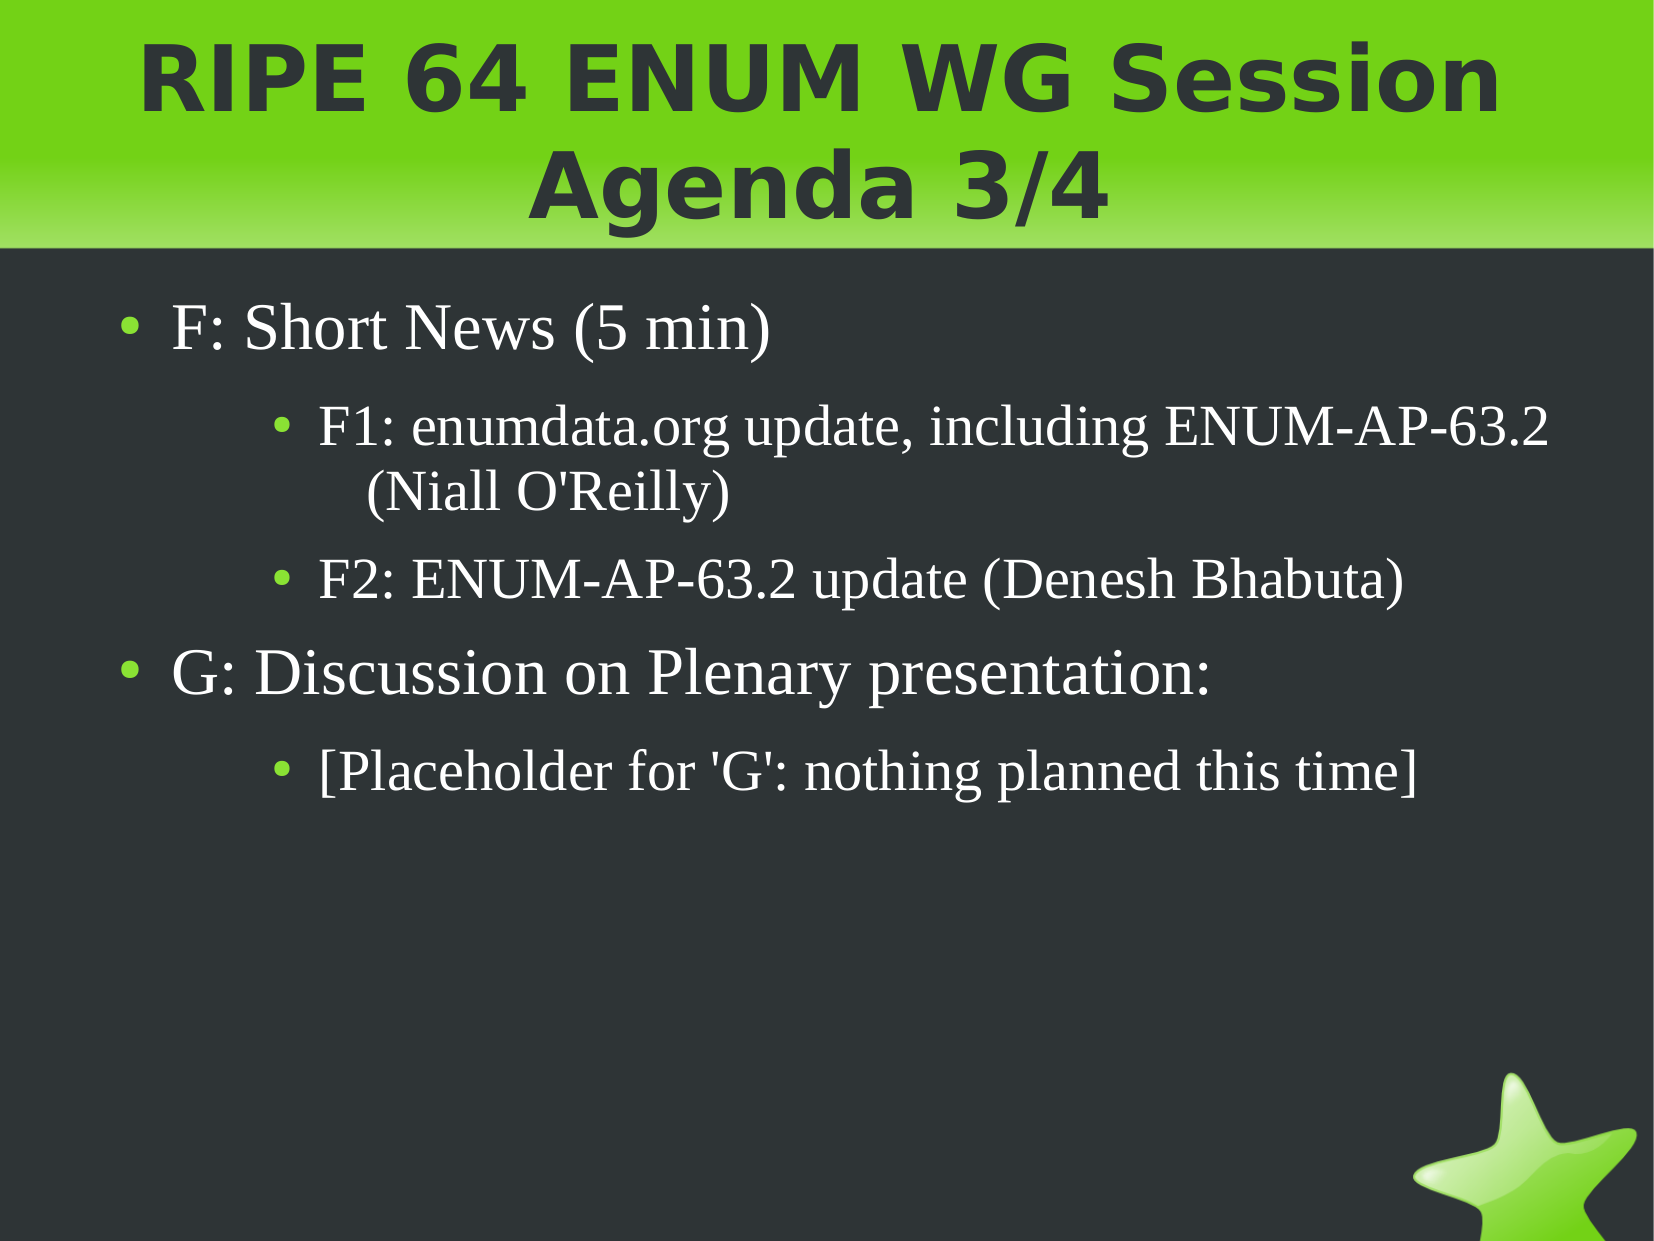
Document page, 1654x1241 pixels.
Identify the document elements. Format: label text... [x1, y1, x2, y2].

picture [0, 0, 1654, 1241]
title RIPE 64 ENUM WG Session Agenda 3/4 [76, 25, 1565, 240]
list F: Short News (5 min) F1: enumdata.org update, including ENUM-AP-63.2 (Niall O'Reilly) F2: ENUM-AP-63.2 update (Denesh Bhabuta) G: Discussion on Plenary presentation: [Placeholder for 'G': nothing planned this time] [82, 290, 1571, 1109]
